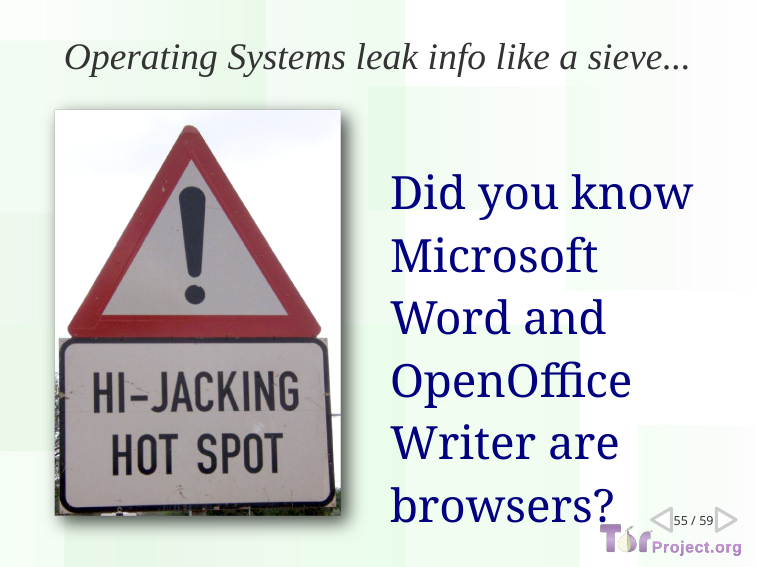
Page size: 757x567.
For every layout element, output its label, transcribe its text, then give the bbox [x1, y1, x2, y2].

text_box Operating Systems leak info like a sieve... [0, 29, 756, 86]
text_box Did you know Microsoft Word and OpenOffice Writer are browsers? [375, 153, 713, 523]
picture [0, 0, 757, 567]
